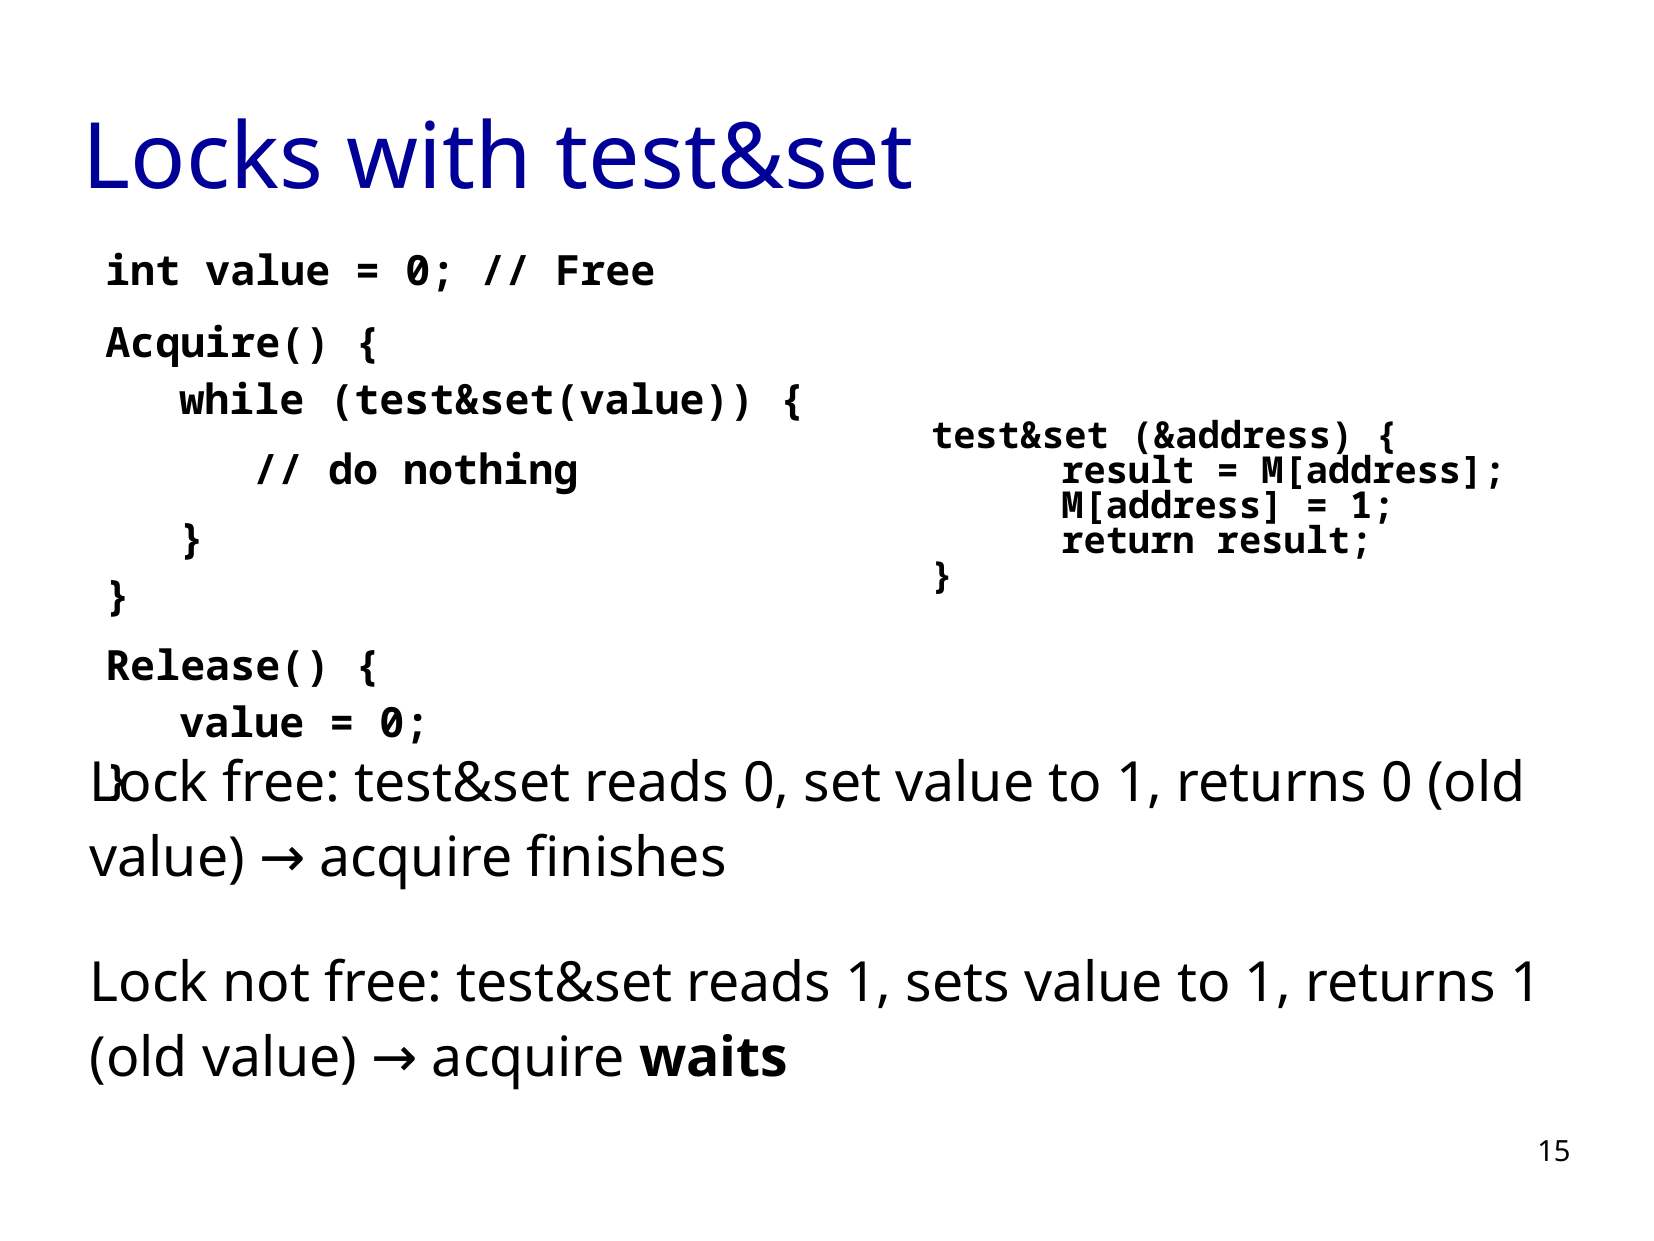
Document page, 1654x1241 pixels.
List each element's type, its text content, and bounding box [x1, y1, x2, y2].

text_box test&set (&address) { result = M[address]; M[address] = 1; return result; } [1145, 420, 1654, 598]
list Lock free: test&set reads 0, set value to 1, returns 0 (old value) → acquire finishes Lock not free: test&set reads 1, sets value to 1, returns 1 (old value) → acquire waits [60, 742, 1606, 1096]
text_box int value = 0; // Free Acquire() { while (test&set(value)) { // do nothing } } Release() { value = 0; } [0, 225, 1145, 776]
title Locks with test&set [82, 49, 1571, 257]
